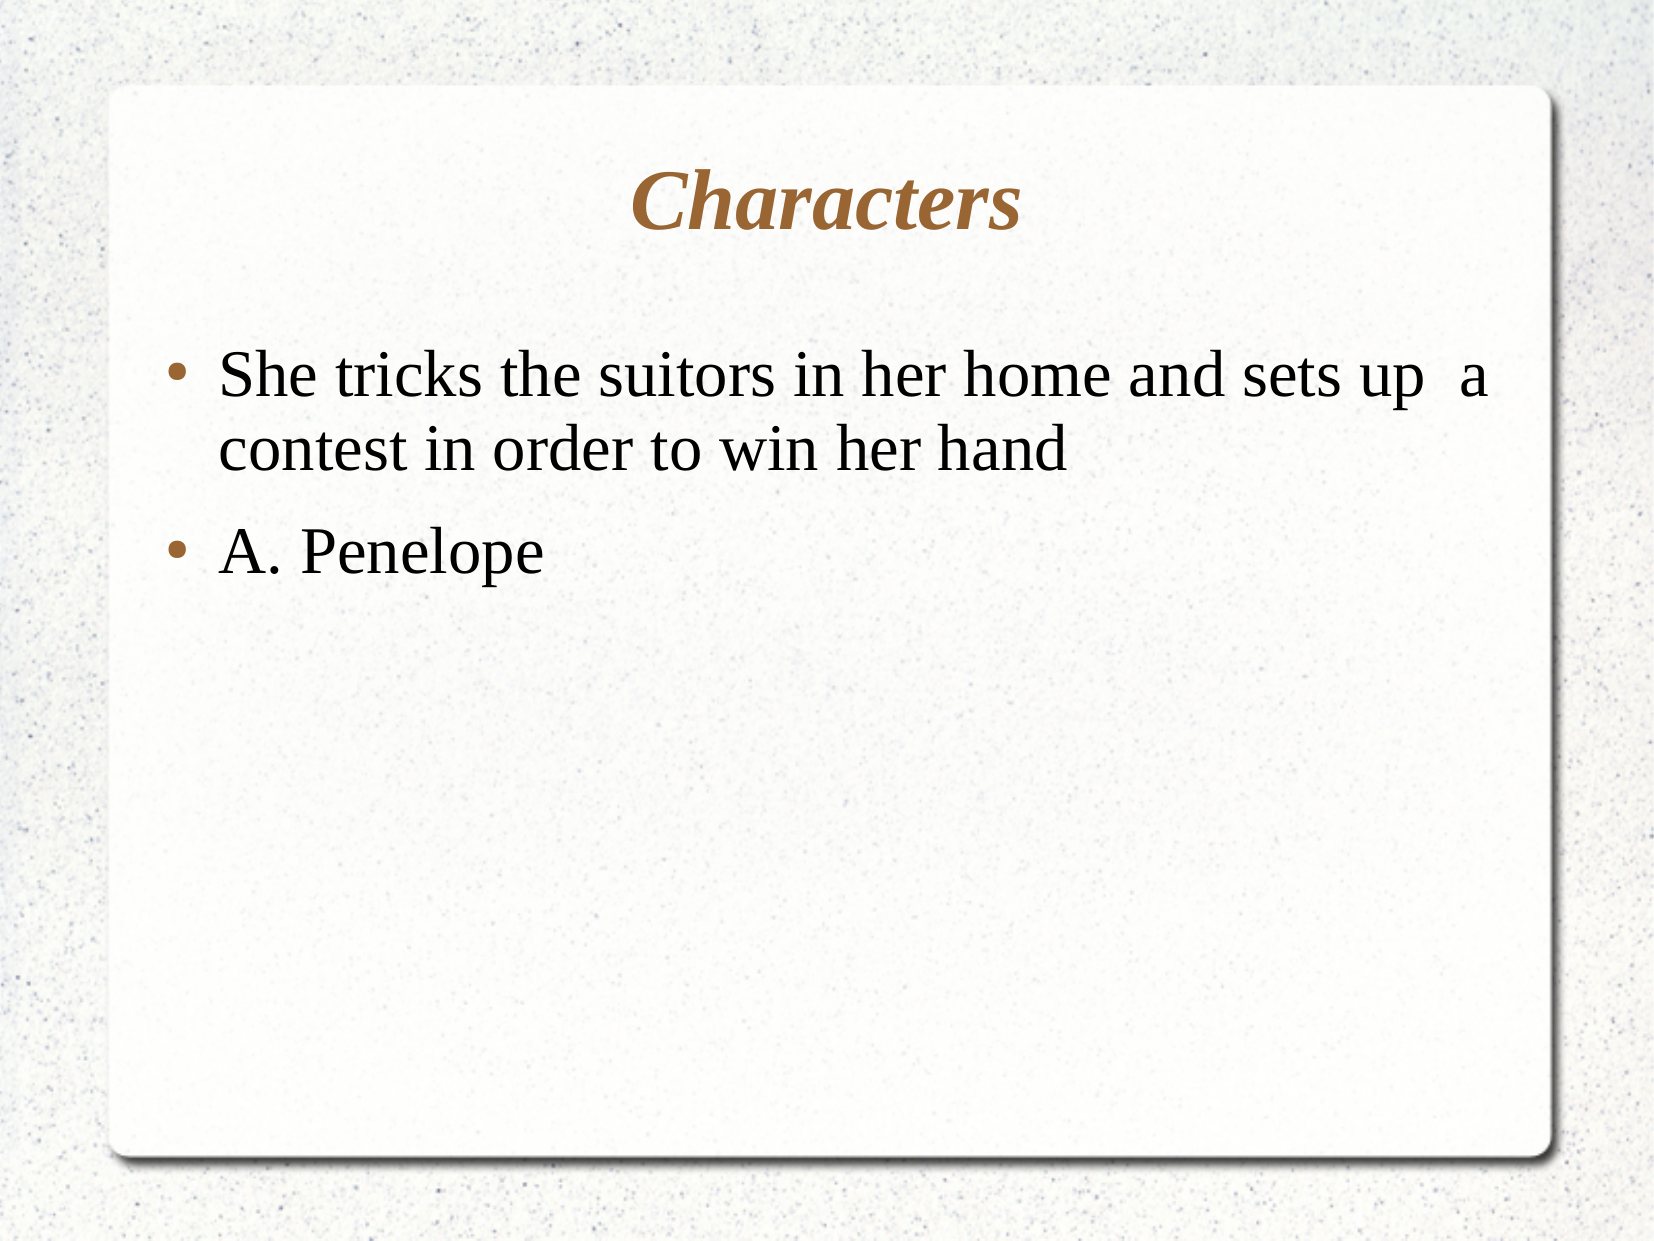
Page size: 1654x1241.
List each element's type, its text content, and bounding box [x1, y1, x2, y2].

picture [0, 0, 1654, 1241]
title Characters [118, 96, 1536, 304]
list She tricks the suitors in her home and sets up a contest in order to win her hand A. Penelope [147, 336, 1506, 987]
